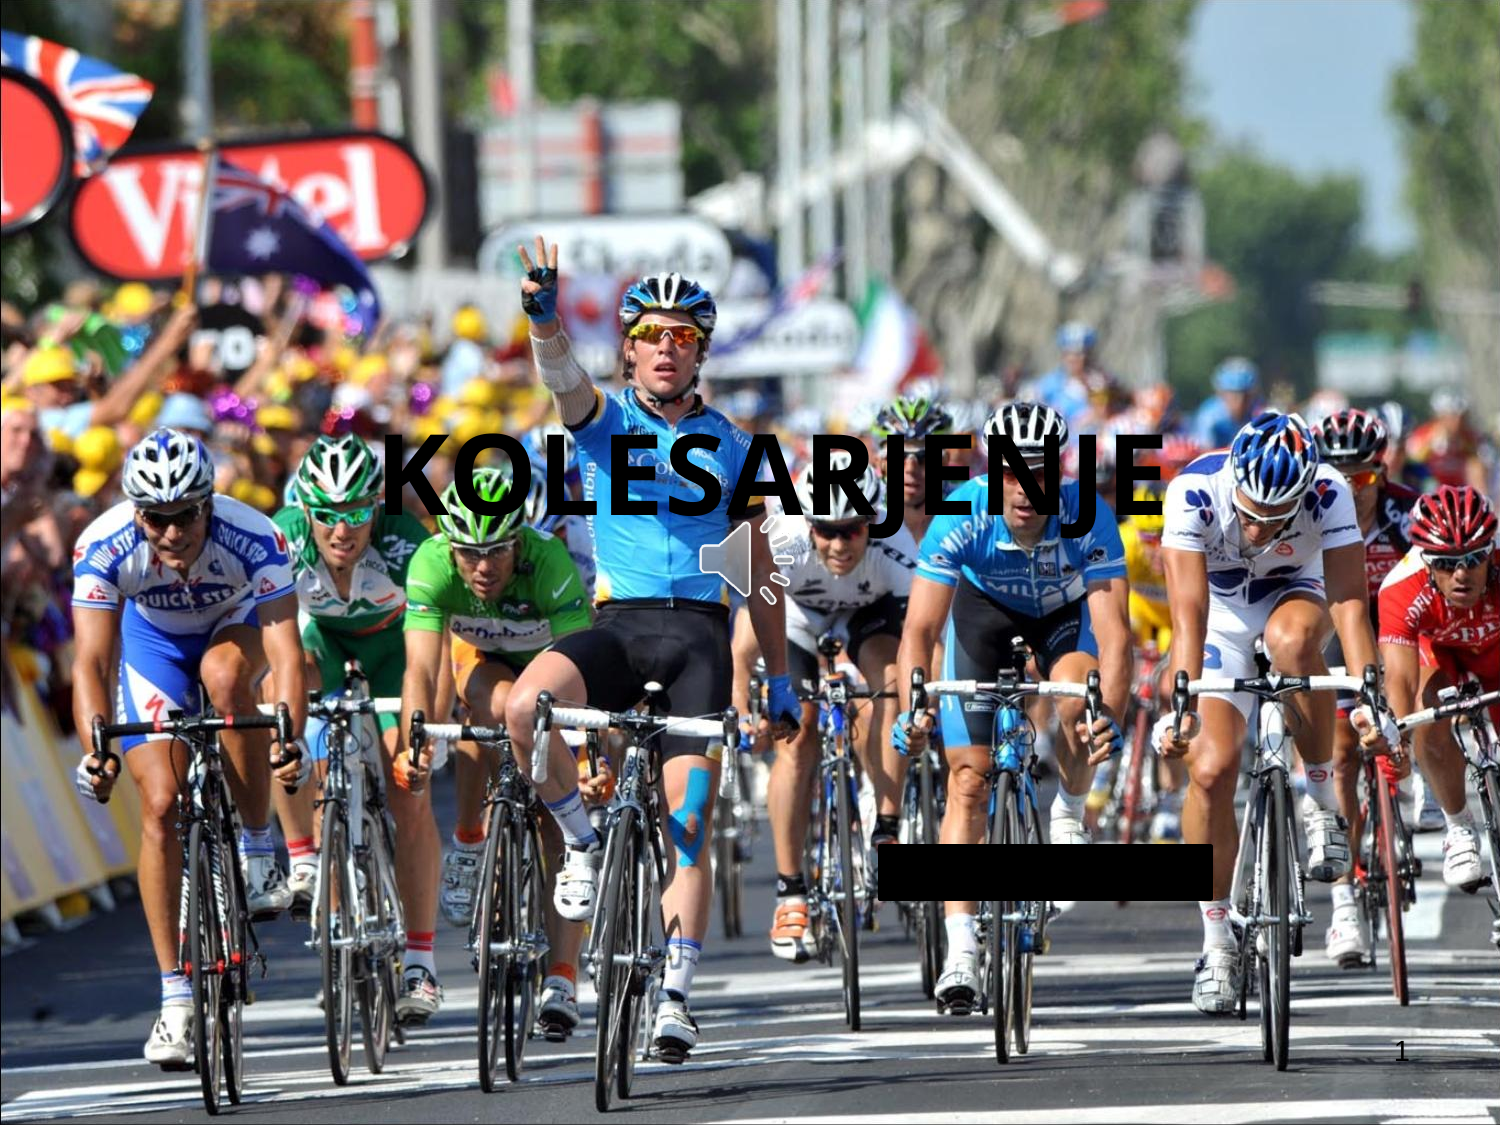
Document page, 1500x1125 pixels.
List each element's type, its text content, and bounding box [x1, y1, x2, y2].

title KOLESARJENJE [135, 350, 1411, 592]
picture [0, 0, 1500, 1125]
slide_number <number> [1074, 1024, 1425, 1103]
text_box [879, 846, 1211, 899]
